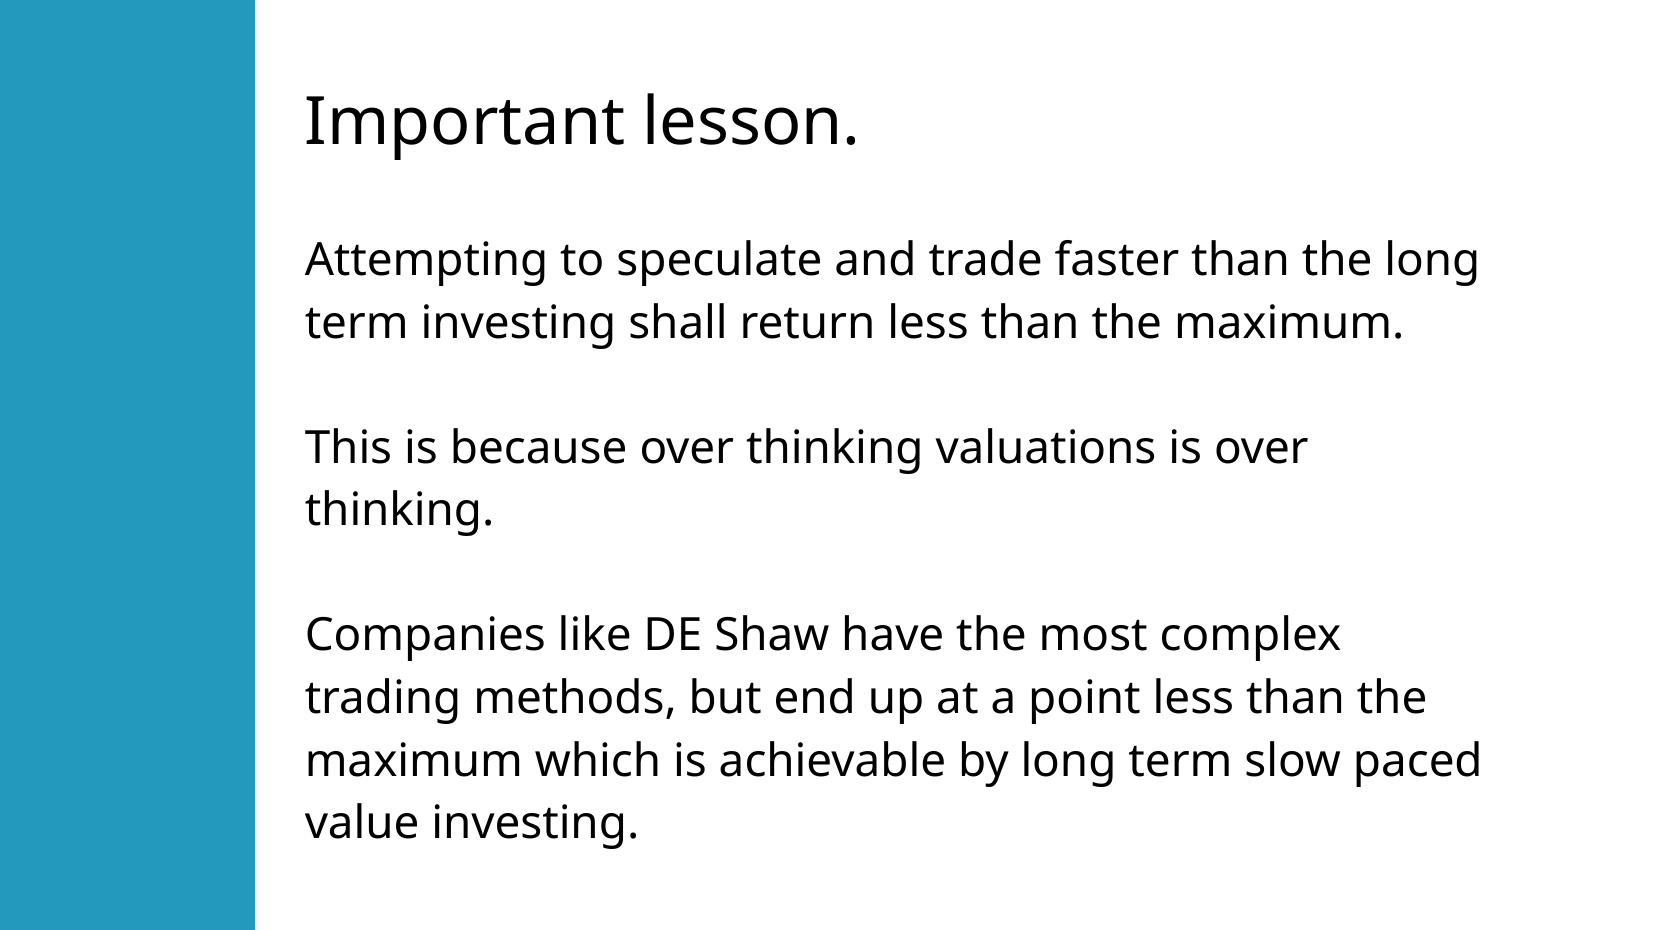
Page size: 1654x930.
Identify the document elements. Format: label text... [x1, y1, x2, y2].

title Important lesson. Attempting to speculate and trade faster than the long term investing shall return less than the maximum. This is because over thinking valuations is over thinking. Companies like DE Shaw have the most complex trading methods, but end up at a point less than the maximum which is achievable by long term slow paced value investing. [304, 724, 1501, 853]
